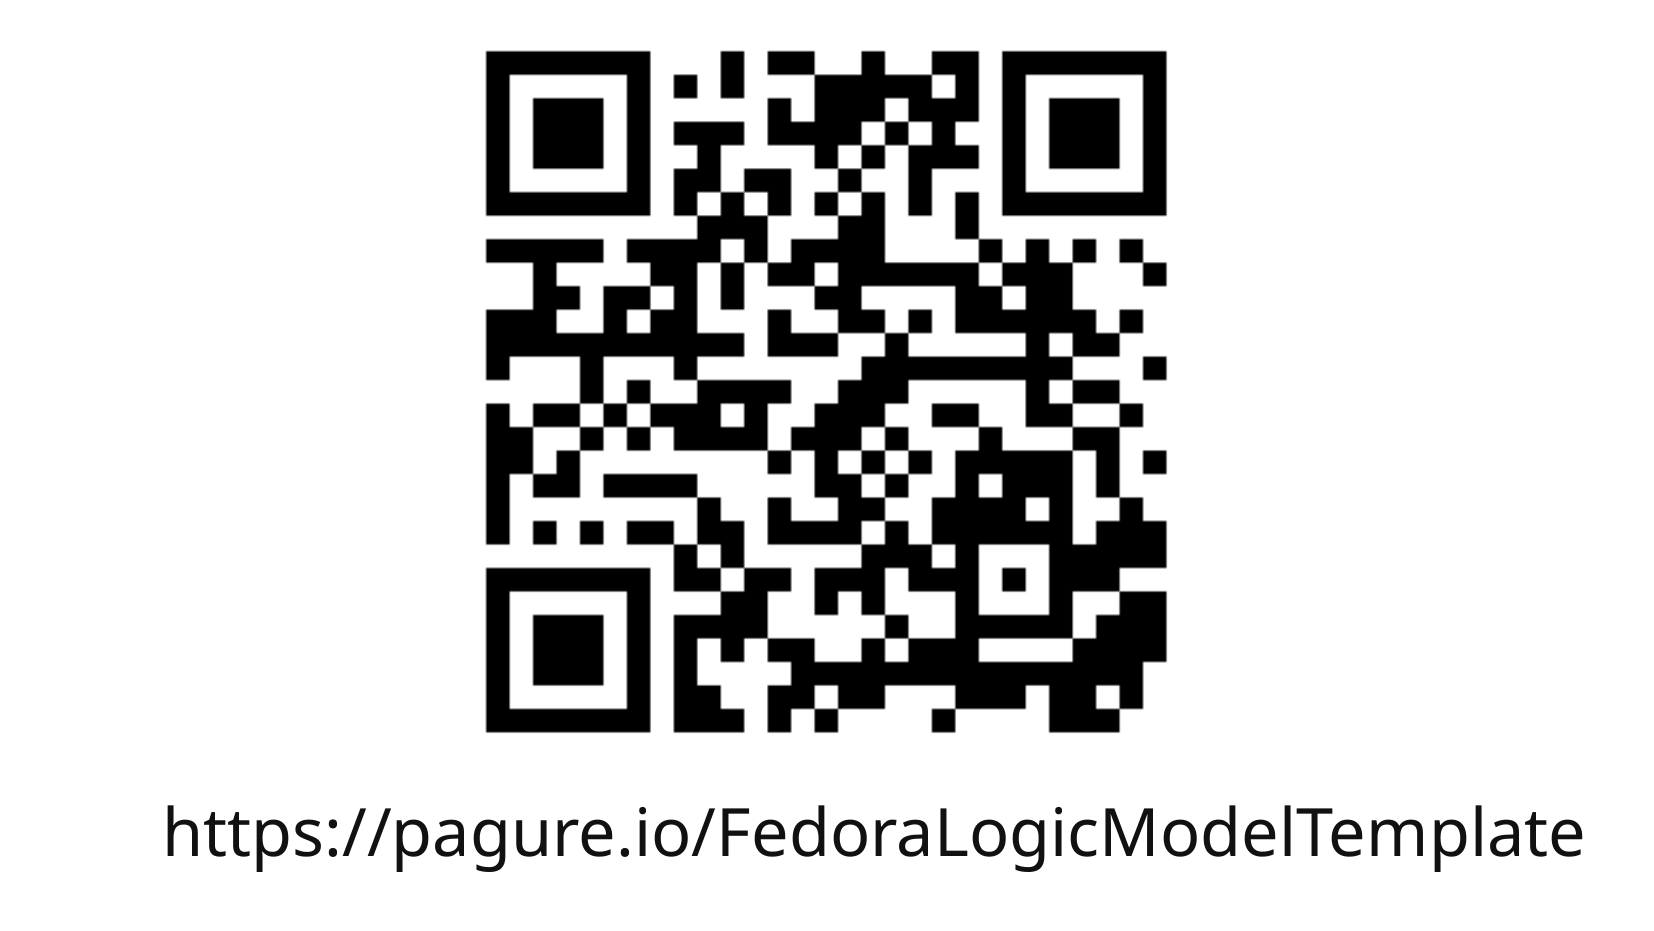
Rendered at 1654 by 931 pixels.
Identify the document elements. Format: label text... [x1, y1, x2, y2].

text_box https://pagure.io/FedoraLogicModelTemplate [147, 778, 1603, 879]
picture [393, 0, 1261, 778]
